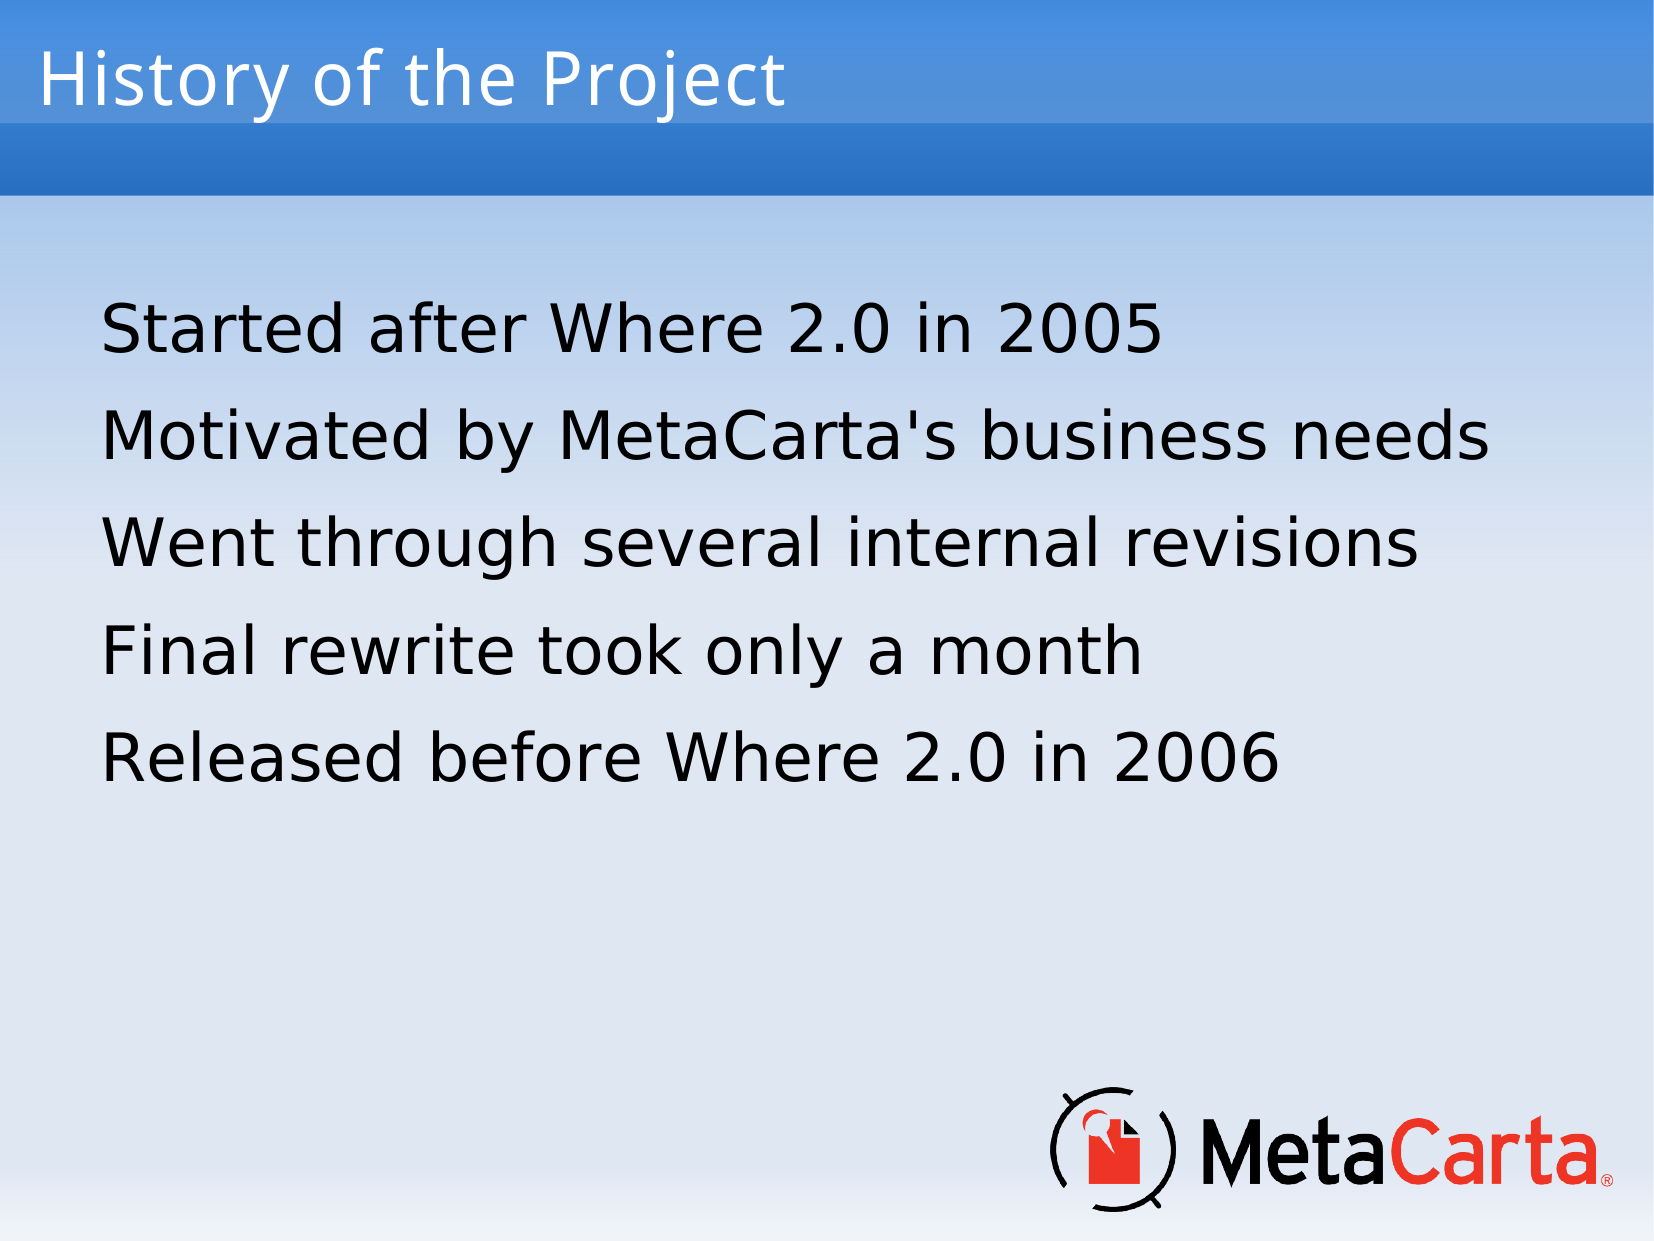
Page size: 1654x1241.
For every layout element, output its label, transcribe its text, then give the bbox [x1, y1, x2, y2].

title History of the Project [37, 2, 1463, 151]
picture [0, 0, 1654, 1241]
list Started after Where 2.0 in 2005 Motivated by MetaCarta's business needs Went through several internal revisions Final rewrite took only a month Released before Where 2.0 in 2006 [82, 290, 1571, 1109]
